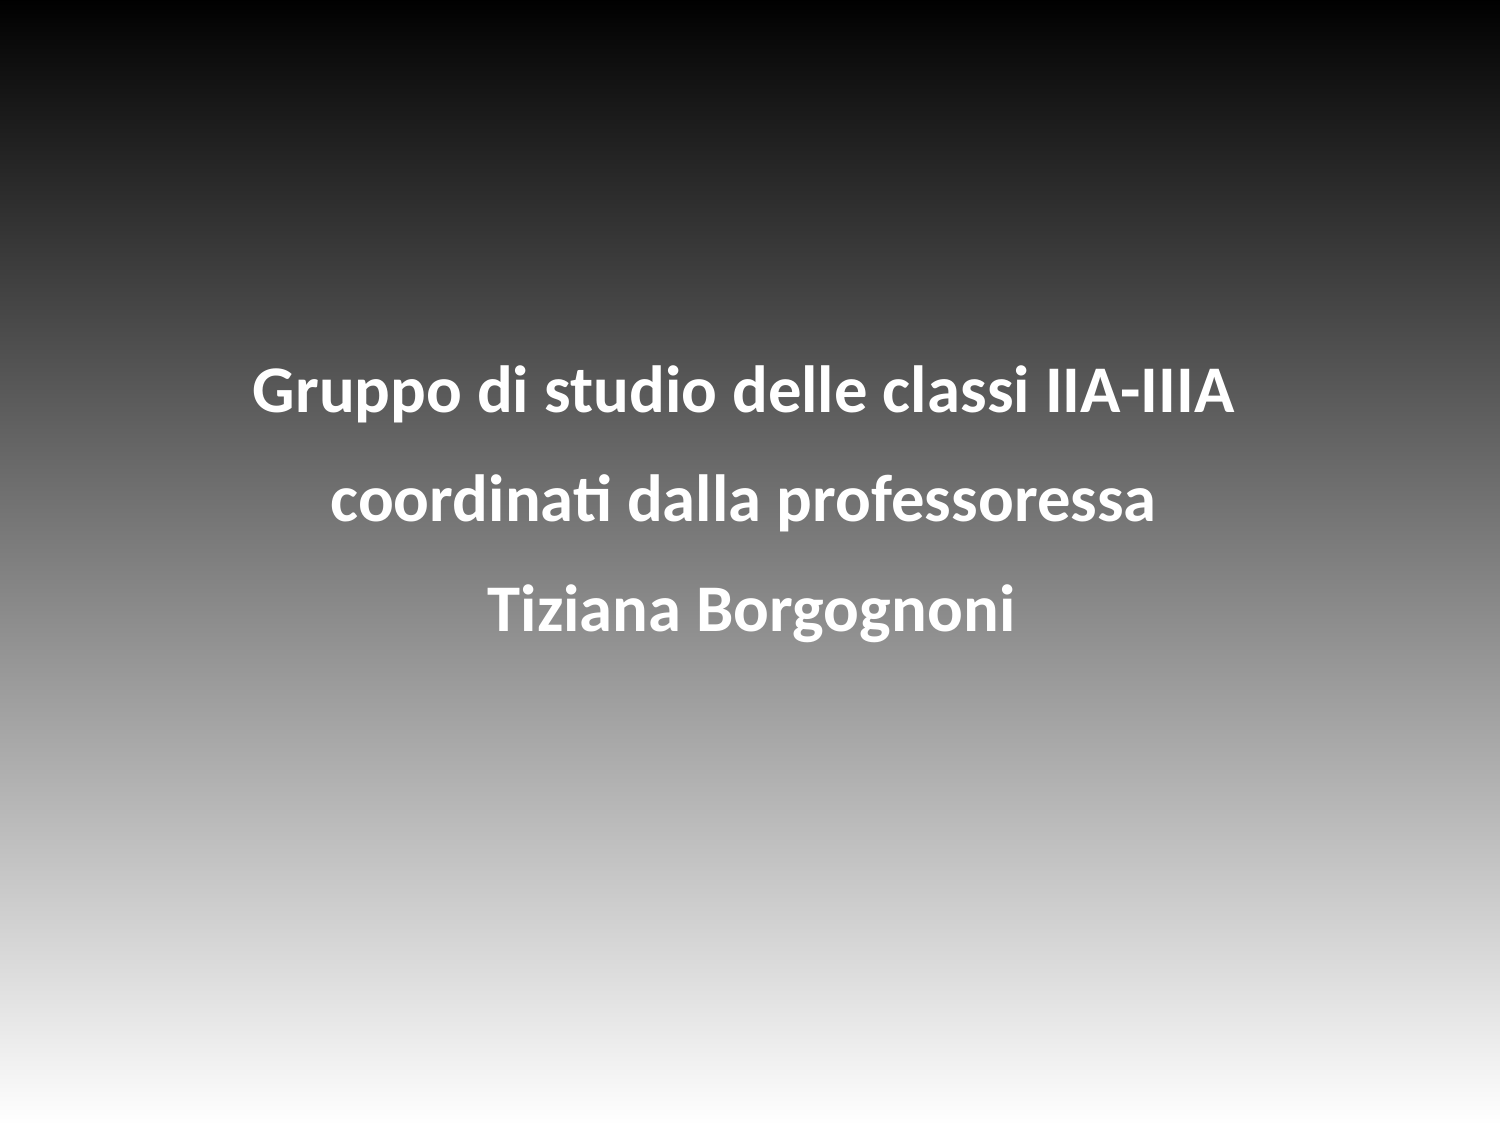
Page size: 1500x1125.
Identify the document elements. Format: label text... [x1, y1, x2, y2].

list Gruppo di studio delle classi IIA-IIIA coordinati dalla professoressa Tiziana Borgognoni [76, 338, 1427, 705]
